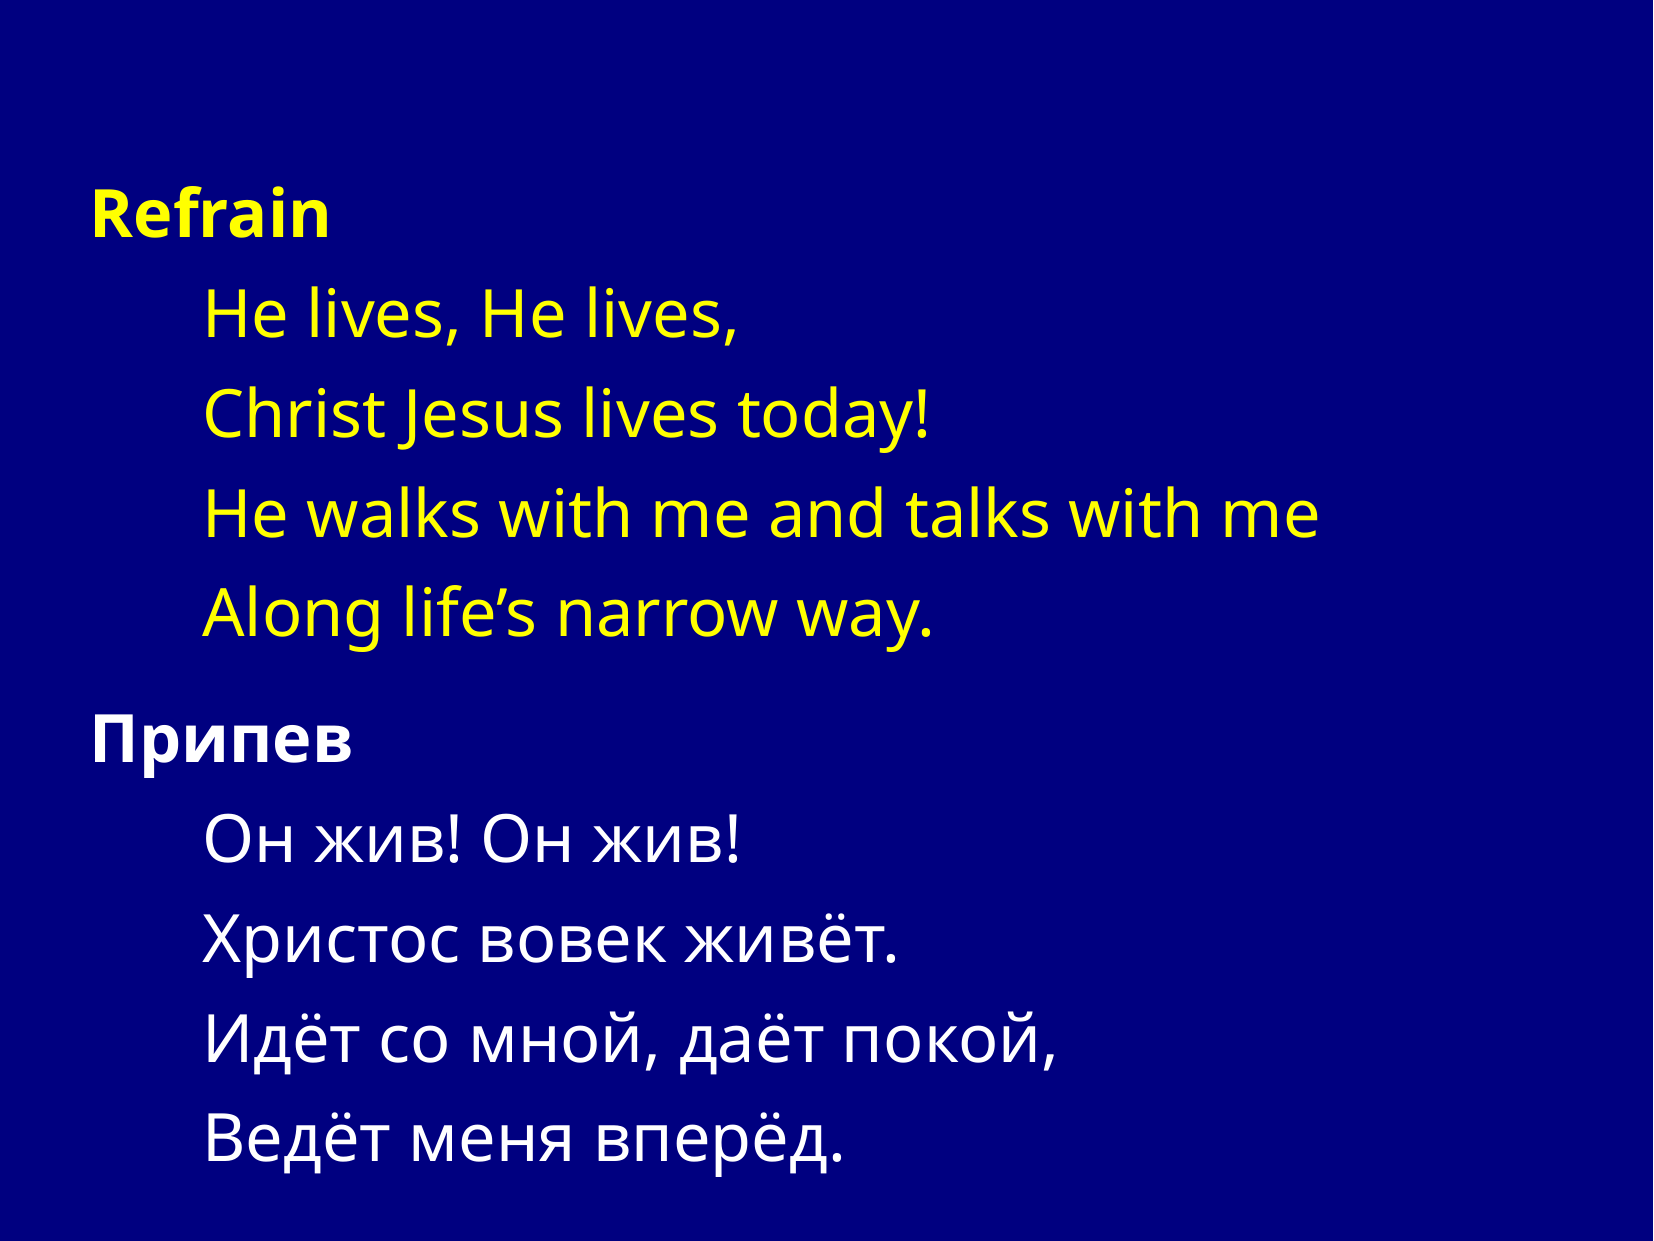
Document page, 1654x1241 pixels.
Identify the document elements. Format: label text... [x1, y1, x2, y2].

text_box Refrain He lives, He lives, Christ Jesus lives today! He walks with me and talks with me Along life’s narrow way. [75, 150, 1576, 638]
text_box Припев Он жив! Он жив! Христос вовек живёт. Идёт со мной, даёт покой, Ведёт меня вперёд. [75, 675, 1576, 1163]
